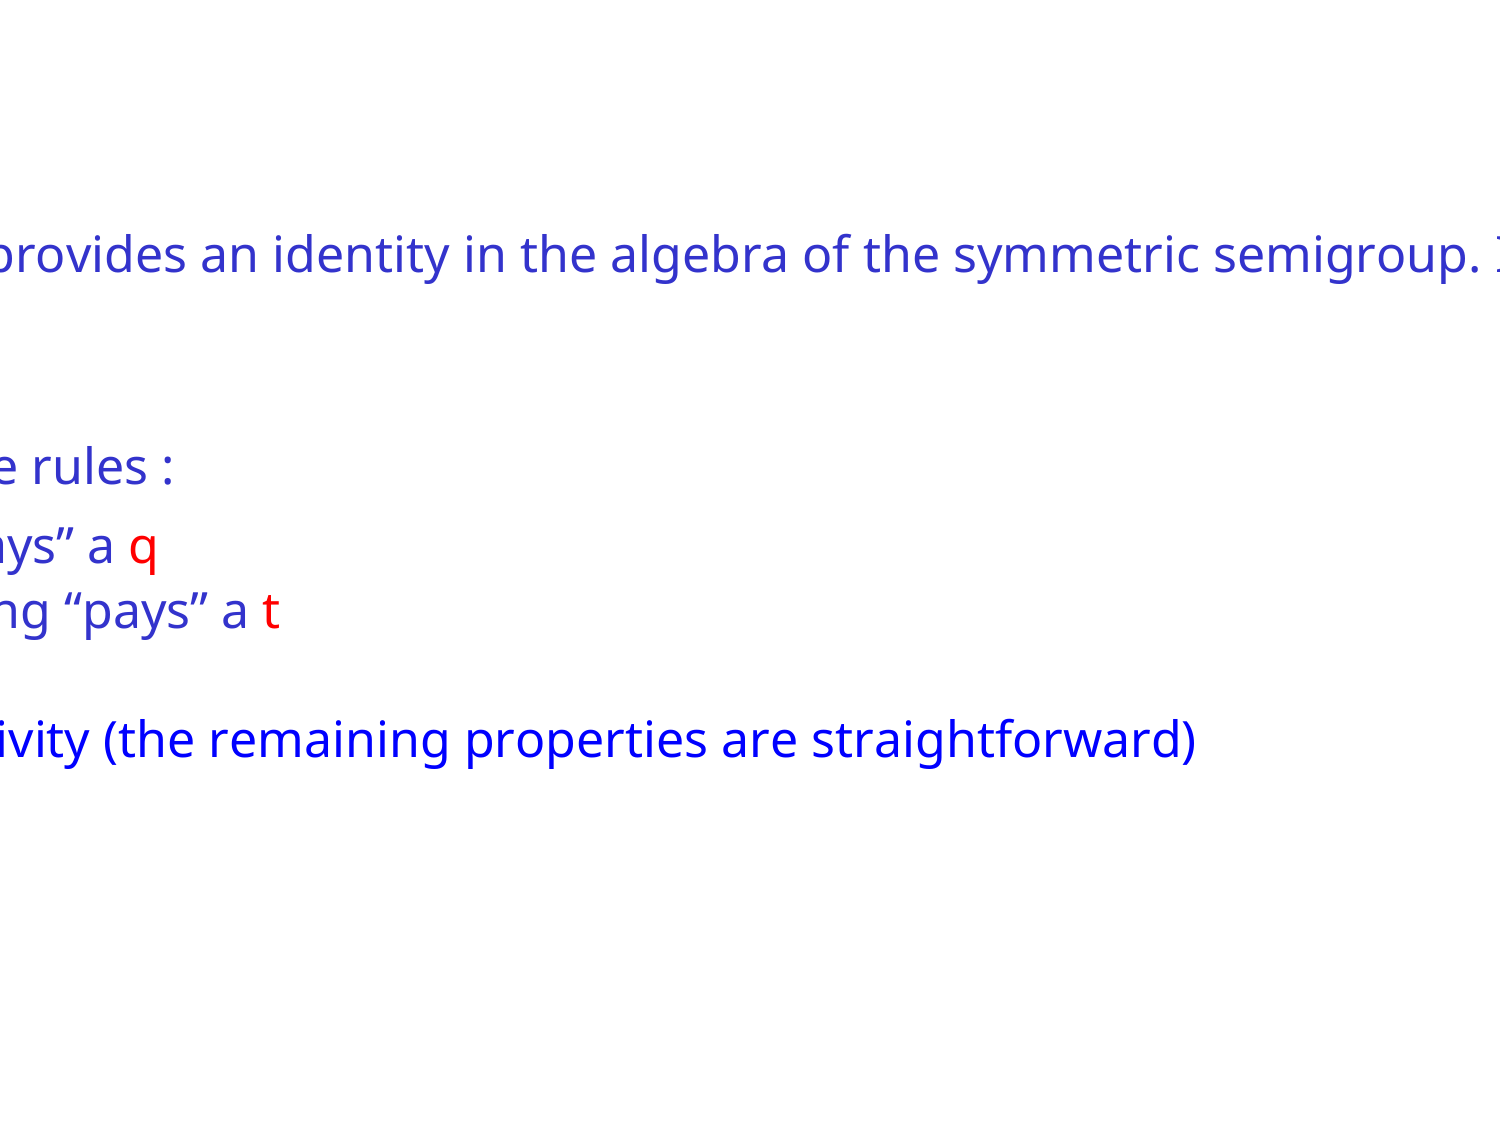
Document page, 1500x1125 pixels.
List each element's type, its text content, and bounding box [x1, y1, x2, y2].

text_box The double deformation provides an identity in the algebra of the symmetric semigroup. It goes as follows Stack the diagrams Develop according to the rules : Every crossing “pays” a q Every node-stacking “pays” a t One has to show associativity (the remaining properties are straightforward) [0, 211, 1500, 779]
